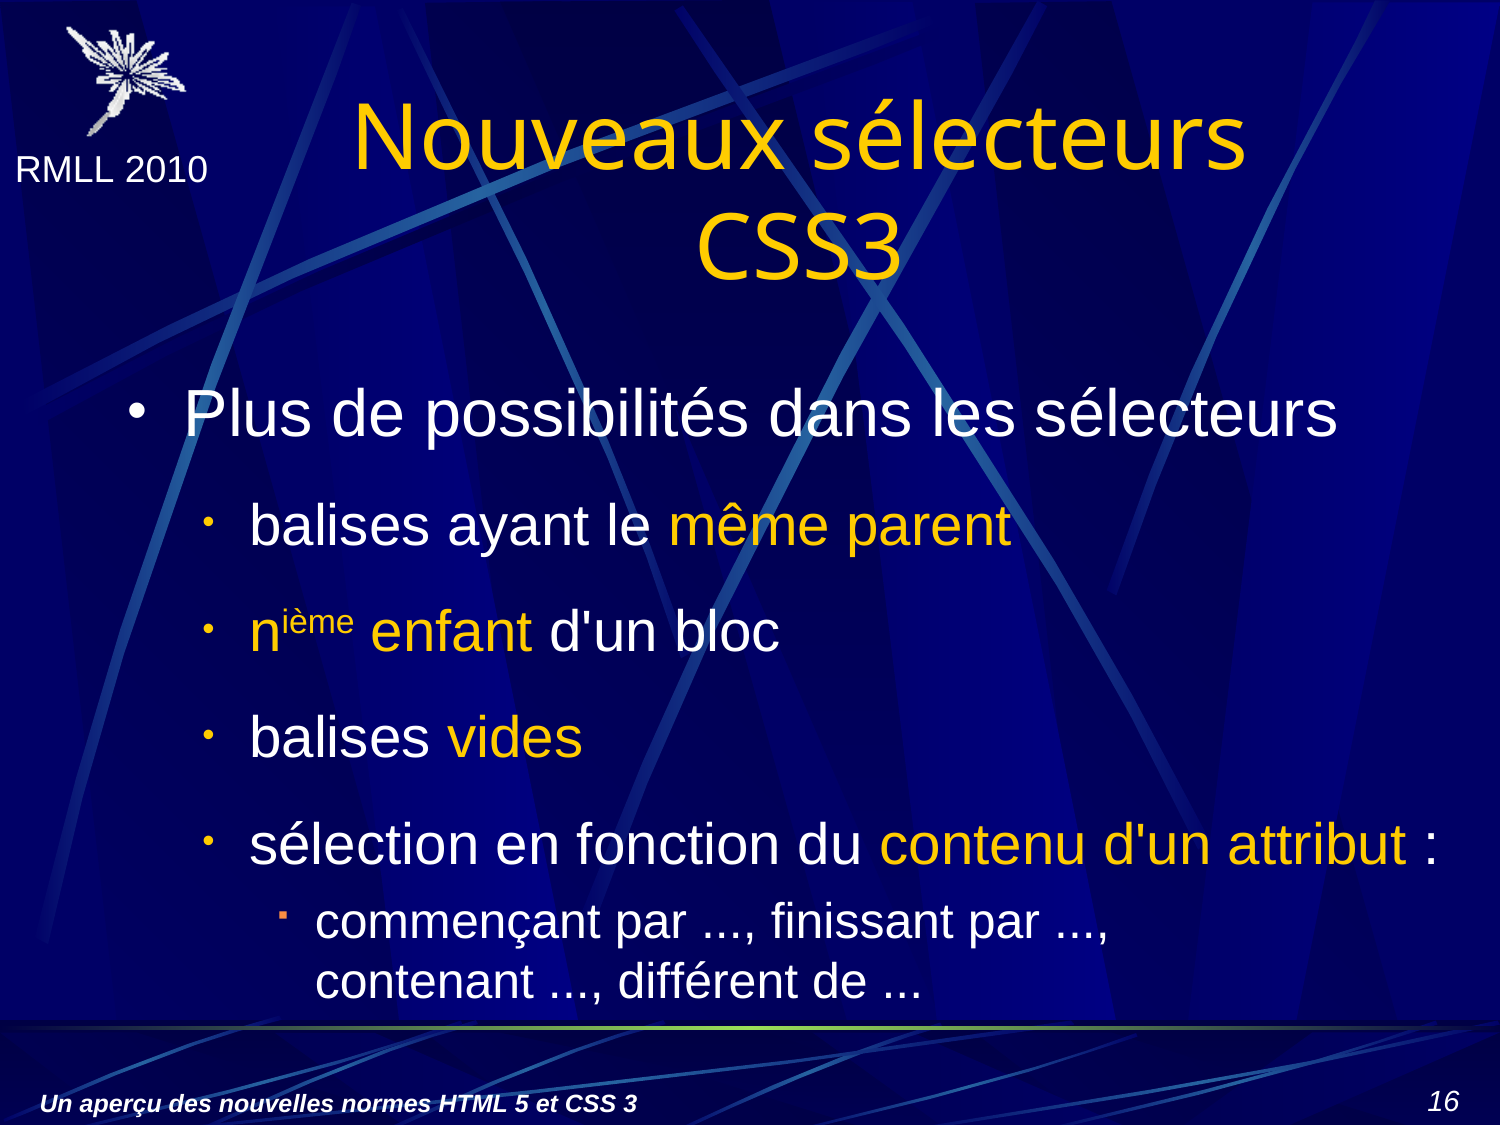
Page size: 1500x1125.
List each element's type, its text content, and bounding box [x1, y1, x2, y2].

picture [62, 24, 188, 138]
list Plus de possibilités dans les sélecteurs balises ayant le même parent nième enfant d'un bloc balises vides sélection en fonction du contenu d'un attribut : commençant par ..., finissant par ..., contenant ..., différent de ... [112, 362, 1476, 1038]
title Nouveaux sélecteurs CSS3 [224, 69, 1375, 306]
